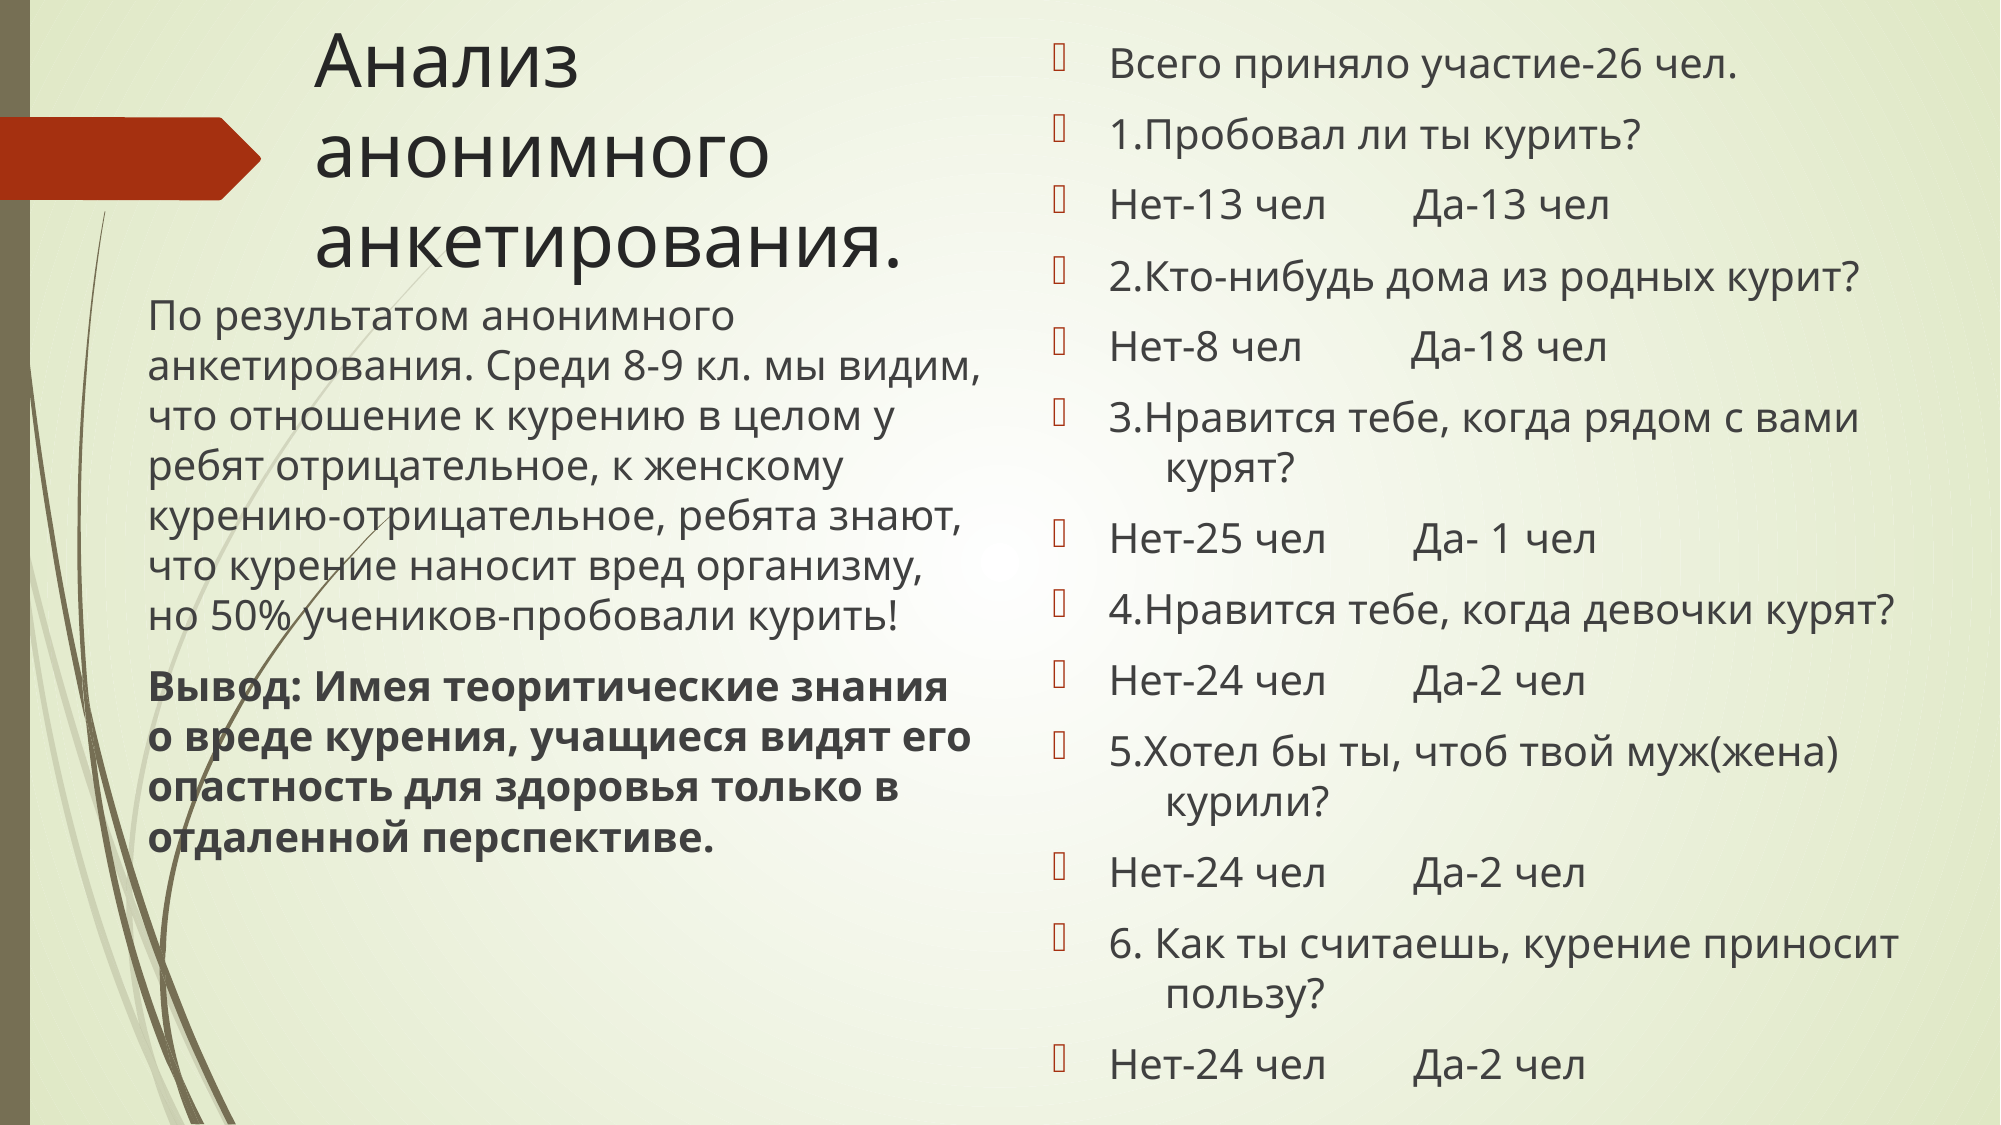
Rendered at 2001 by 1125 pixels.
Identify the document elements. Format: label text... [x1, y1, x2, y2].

title Анализ анонимного анкетирования. [299, 0, 1037, 290]
list Всего приняло участие-26 чел. 1.Пробовал ли ты курить? Нет-13 чел Да-13 чел 2.Кто-нибудь дома из родных курит? Нет-8 чел Да-18 чел 3.Нравится тебе, когда рядом с вами курят? Нет-25 чел Да- 1 чел 4.Нравится тебе, когда девочки курят? Нет-24 чел Да-2 чел 5.Хотел бы ты, чтоб твой муж(жена) курили? Нет-24 чел Да-2 чел 6. Как ты считаешь, курение приносит пользу? Нет-24 чел Да-2 чел [1037, 0, 2000, 1125]
list По результатом анонимного анкетирования. Среди 8-9 кл. мы видим, что отношение к курению в целом у ребят отрицательное, к женскому курению-отрицательное, ребята знают, что курение наносит вред организму, но 50% учеников-пробовали курить! Вывод: Имея теоритические знания о вреде курения, учащиеся видят его опастность для здоровья только в отдаленной перспективе. [132, 281, 1000, 1115]
